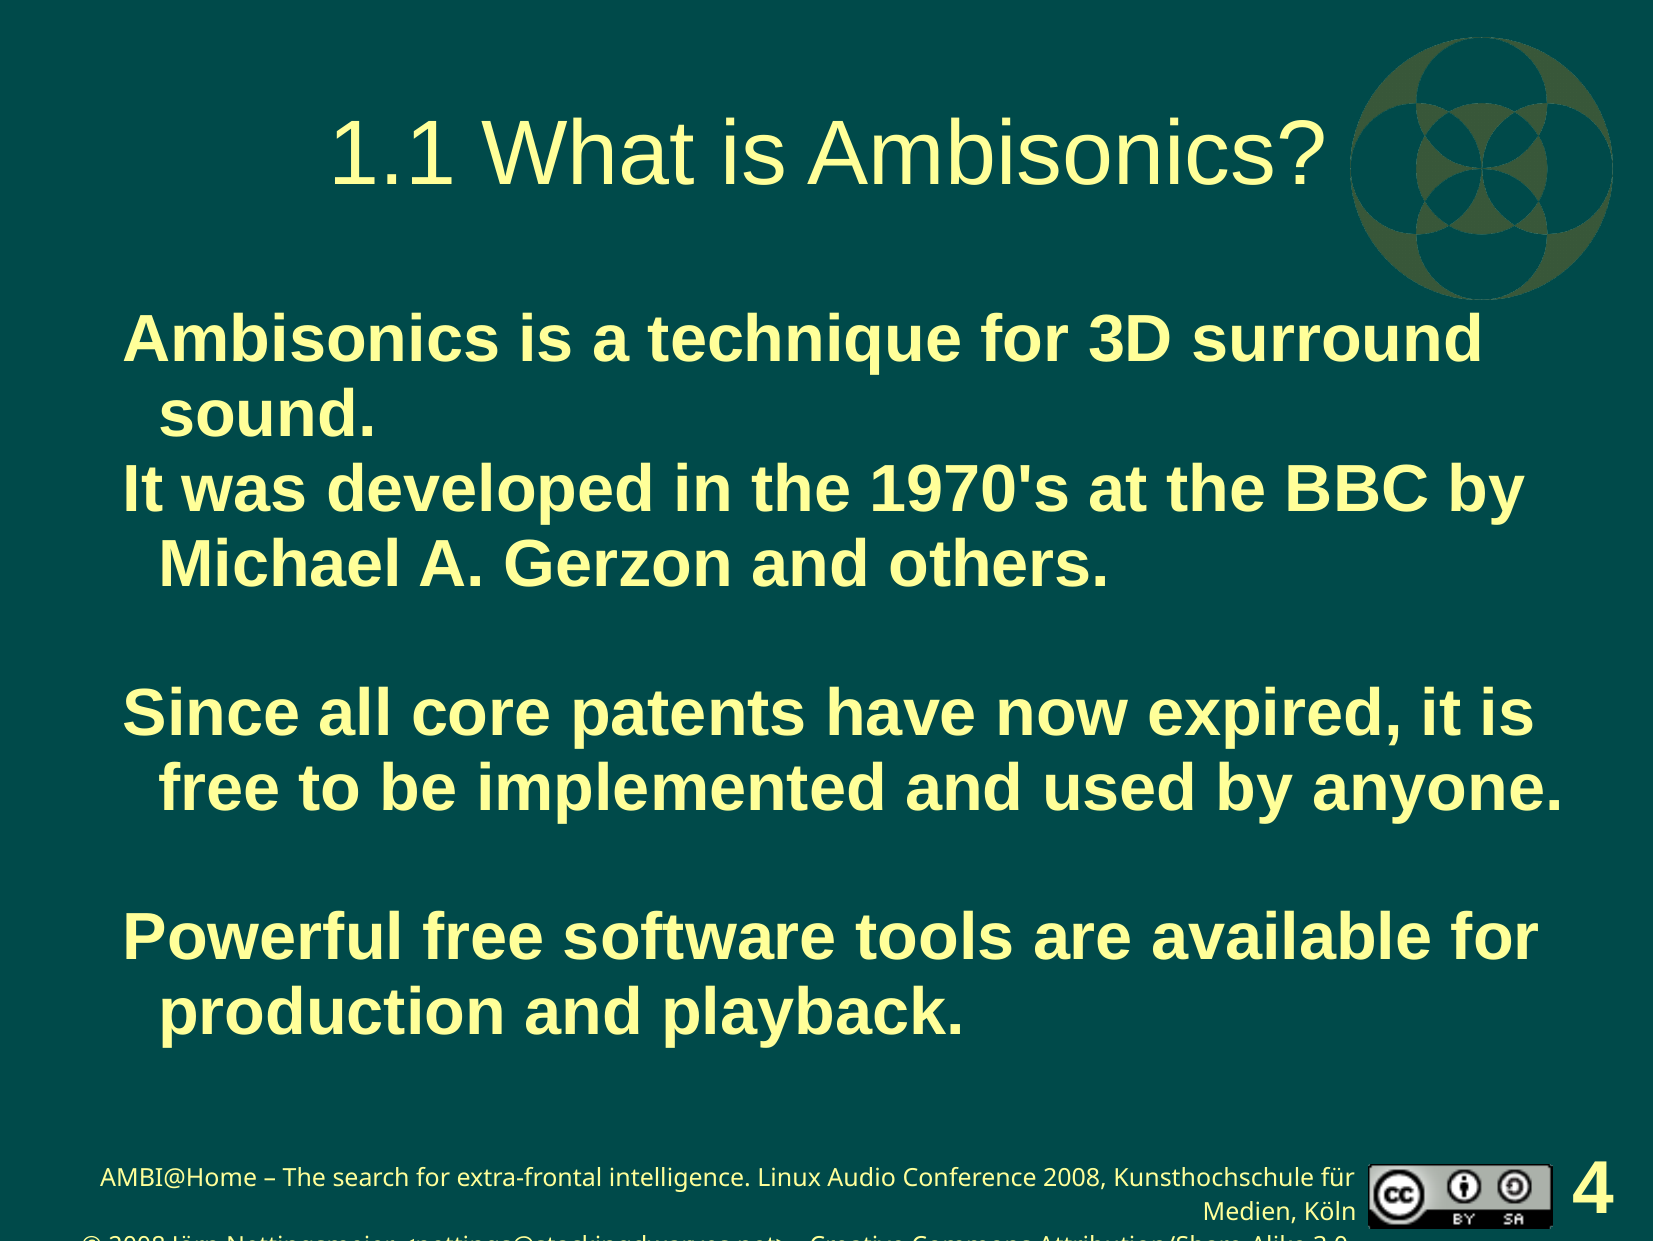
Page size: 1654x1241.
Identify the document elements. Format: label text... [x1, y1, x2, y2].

picture [1368, 1164, 1553, 1229]
picture [1350, 37, 1613, 300]
title 1.1 What is Ambisonics? [82, 49, 1576, 257]
subtitle Ambisonics is a technique for 3D surround sound. It was developed in the 1970's at the BBC by Michael A. Gerzon and others. Since all core patents have now expired, it is free to be implemented and used by anyone. Powerful free software tools are available for production and playback. [87, 300, 1576, 1126]
